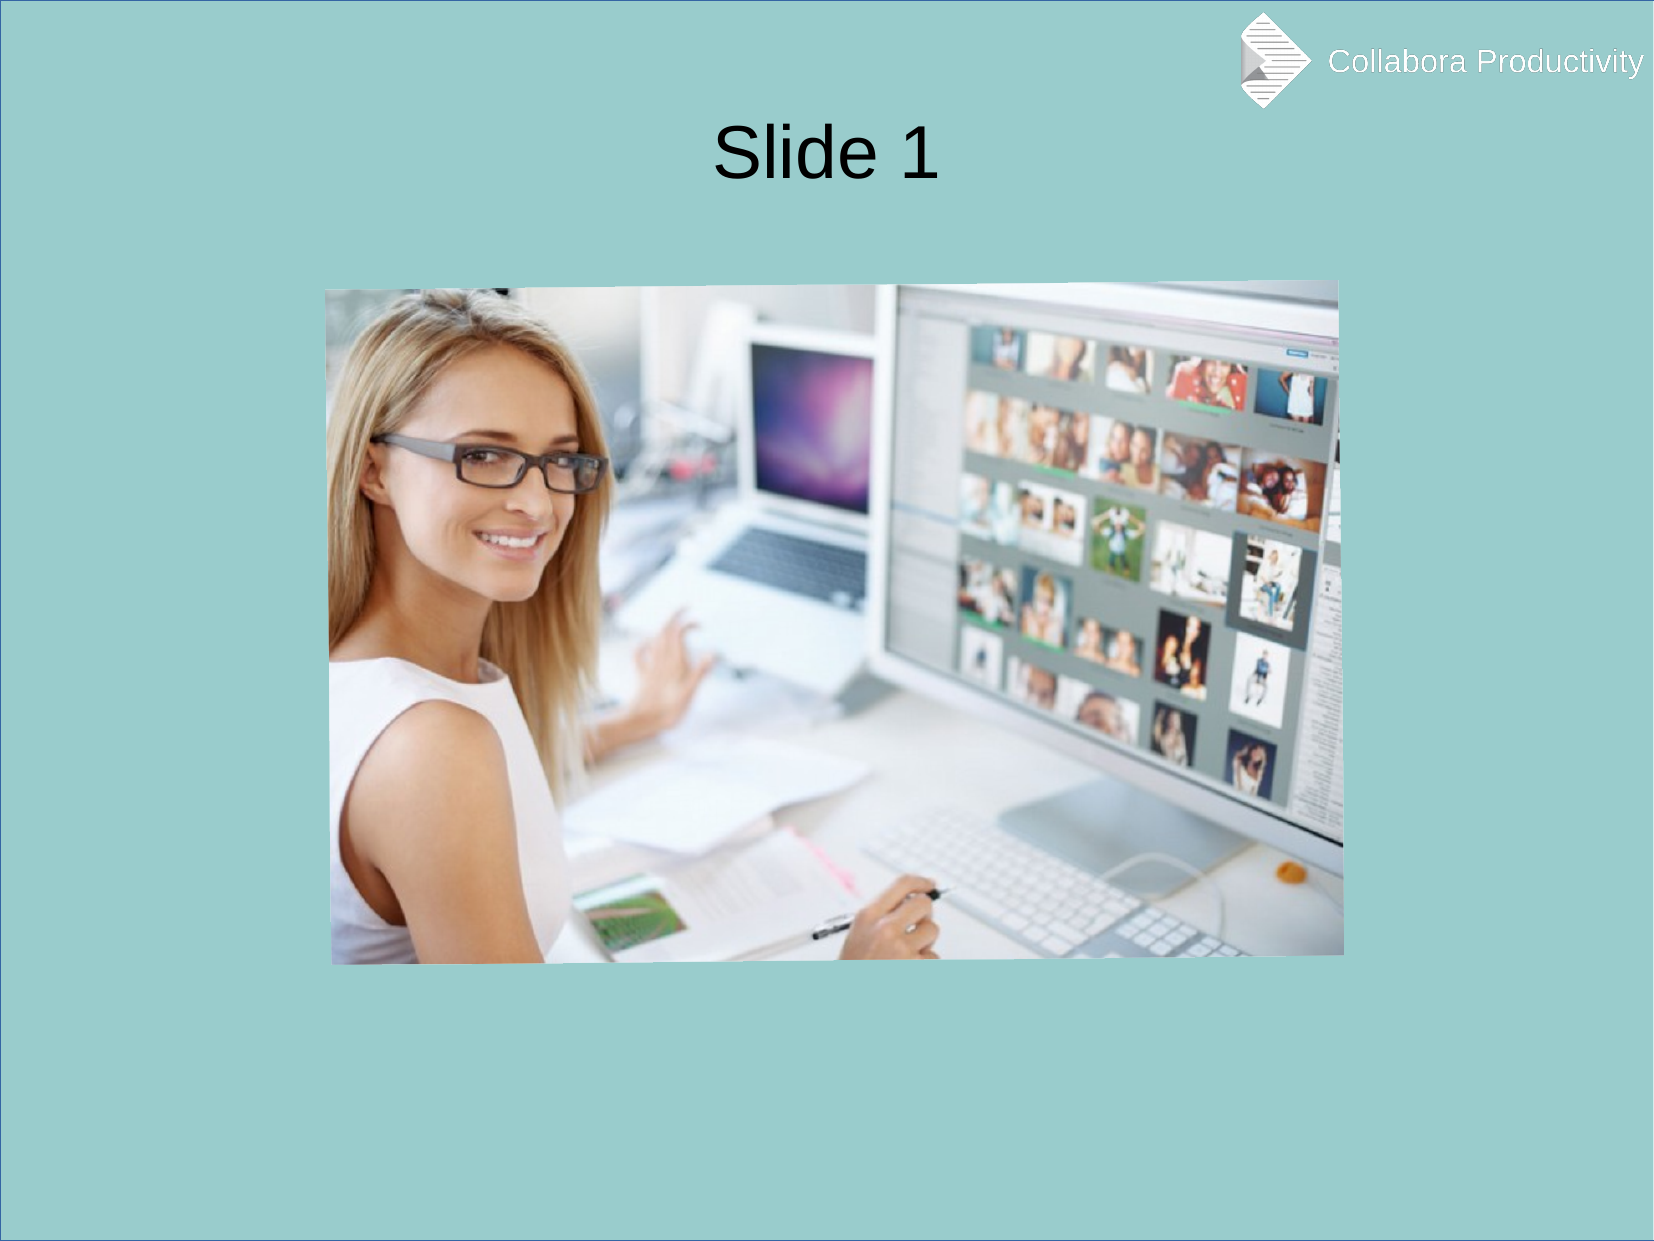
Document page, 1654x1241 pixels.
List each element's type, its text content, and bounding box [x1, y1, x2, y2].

picture [324, 279, 1344, 965]
title Slide 1 [82, 49, 1571, 257]
text_box [0, 0, 1654, 1241]
picture [1241, 12, 1644, 109]
